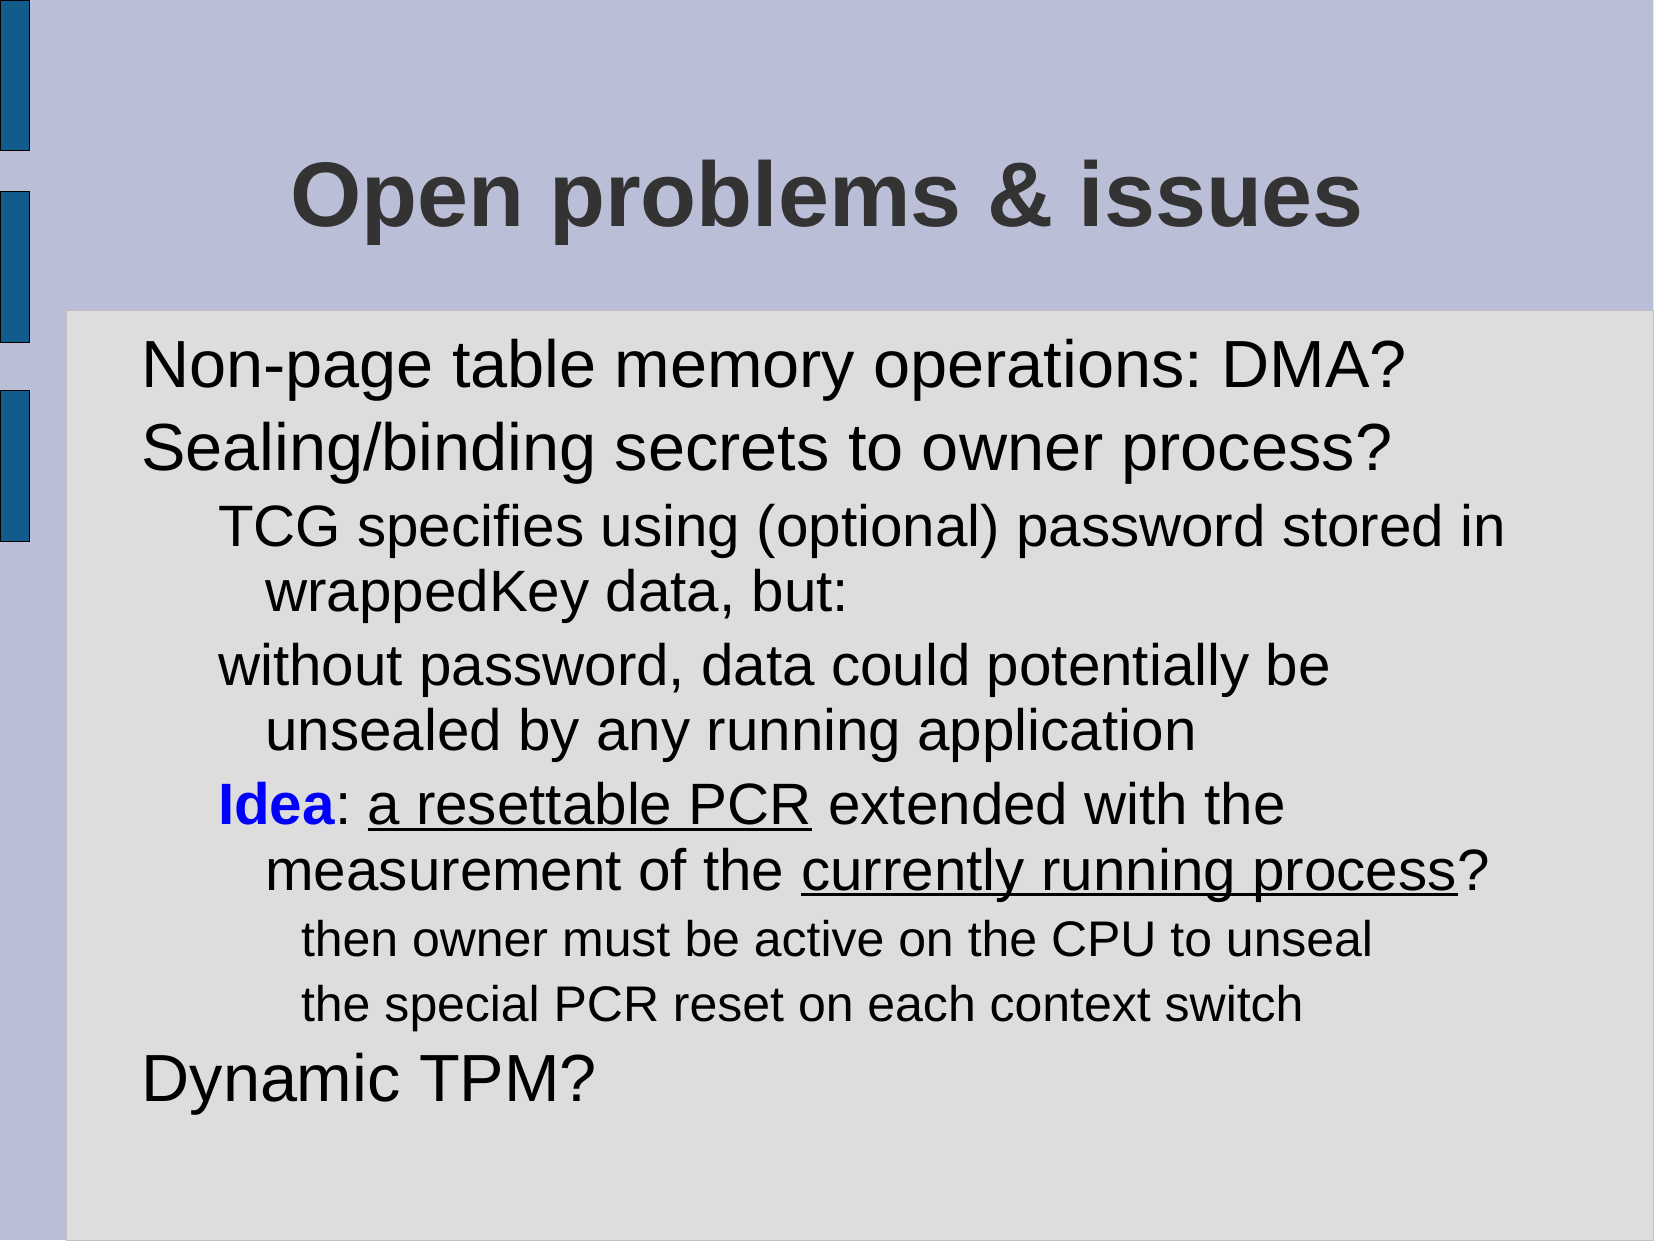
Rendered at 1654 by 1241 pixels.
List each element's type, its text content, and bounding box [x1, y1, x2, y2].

list Non-page table memory operations: DMA? Sealing/binding secrets to owner process? TCG specifies using (optional) password stored in wrappedKey data, but: without password, data could potentially be unsealed by any running application Idea: a resettable PCR extended with the measurement of the currently running process? then owner must be active on the CPU to unseal the special PCR reset on each context switch Dynamic TPM? [123, 326, 1536, 1201]
title Open problems & issues [121, 91, 1534, 299]
